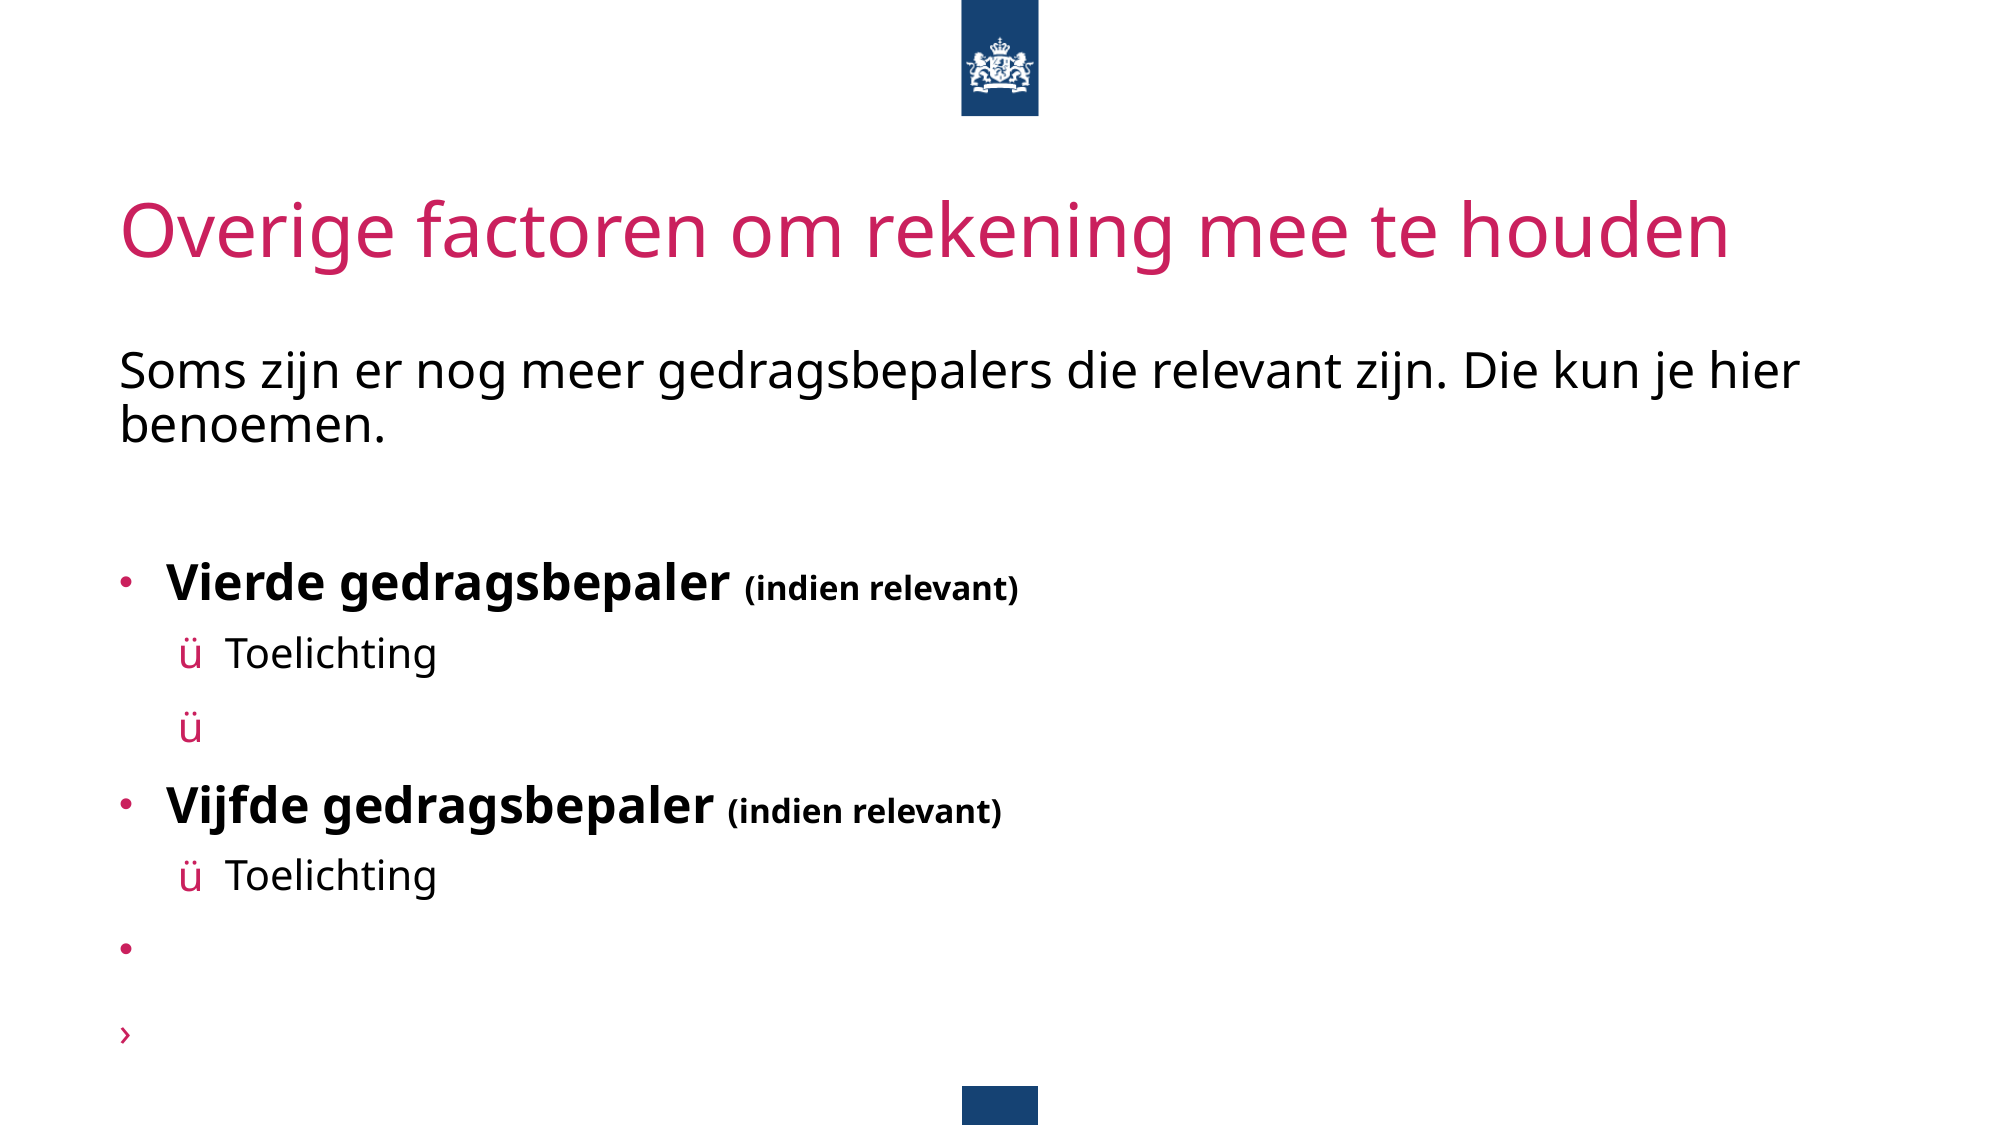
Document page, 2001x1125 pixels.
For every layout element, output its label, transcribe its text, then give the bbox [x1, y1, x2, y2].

text_box Soms zijn er nog meer gedragsbepalers die relevant zijn. Die kun je hier benoemen. Vierde gedragsbepaler (indien relevant) Toelichting Vijfde gedragsbepaler (indien relevant) Toelichting [104, 338, 1897, 984]
text_box Overige factoren om rekening mee te houden [104, 125, 1897, 281]
